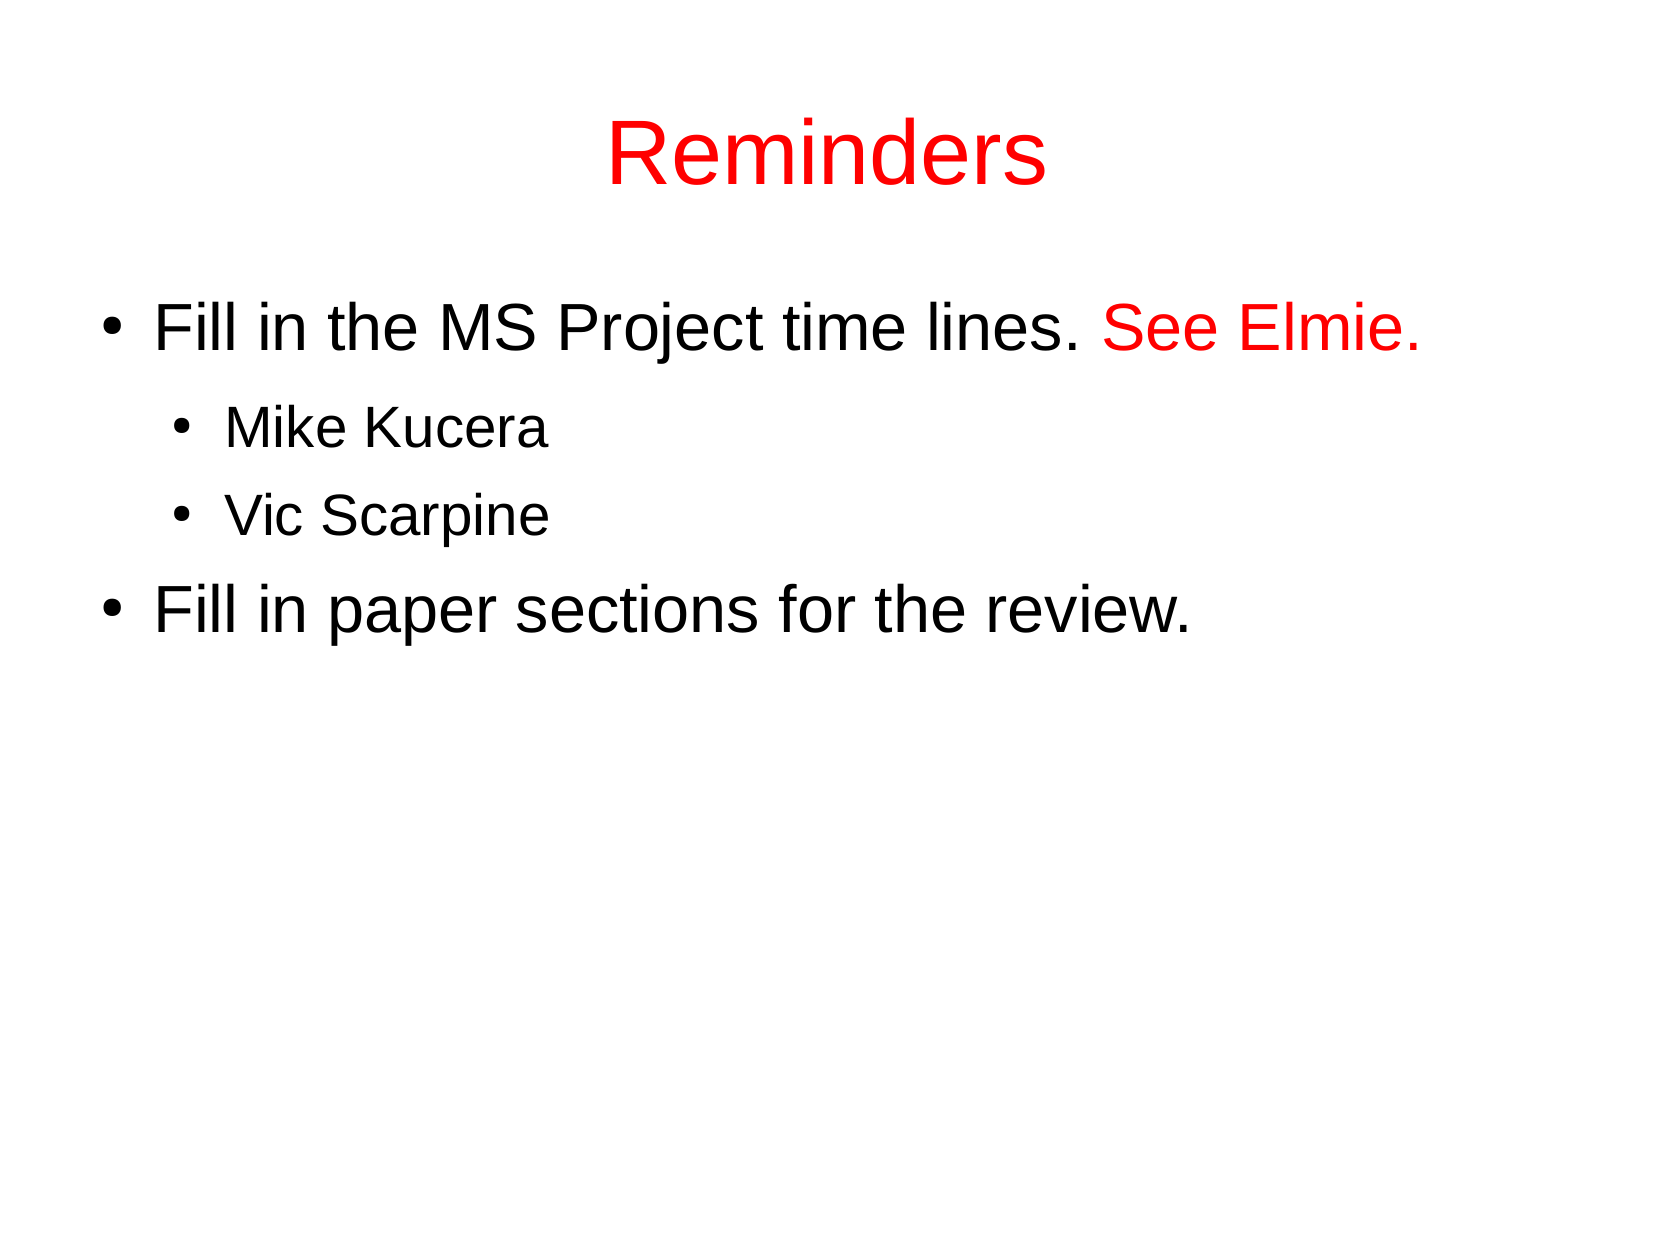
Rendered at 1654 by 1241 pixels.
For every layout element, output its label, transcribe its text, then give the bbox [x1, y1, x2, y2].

title Reminders [82, 49, 1571, 257]
list Fill in the MS Project time lines. See Elmie. Mike Kucera Vic Scarpine Fill in paper sections for the review. [82, 290, 1571, 1109]
